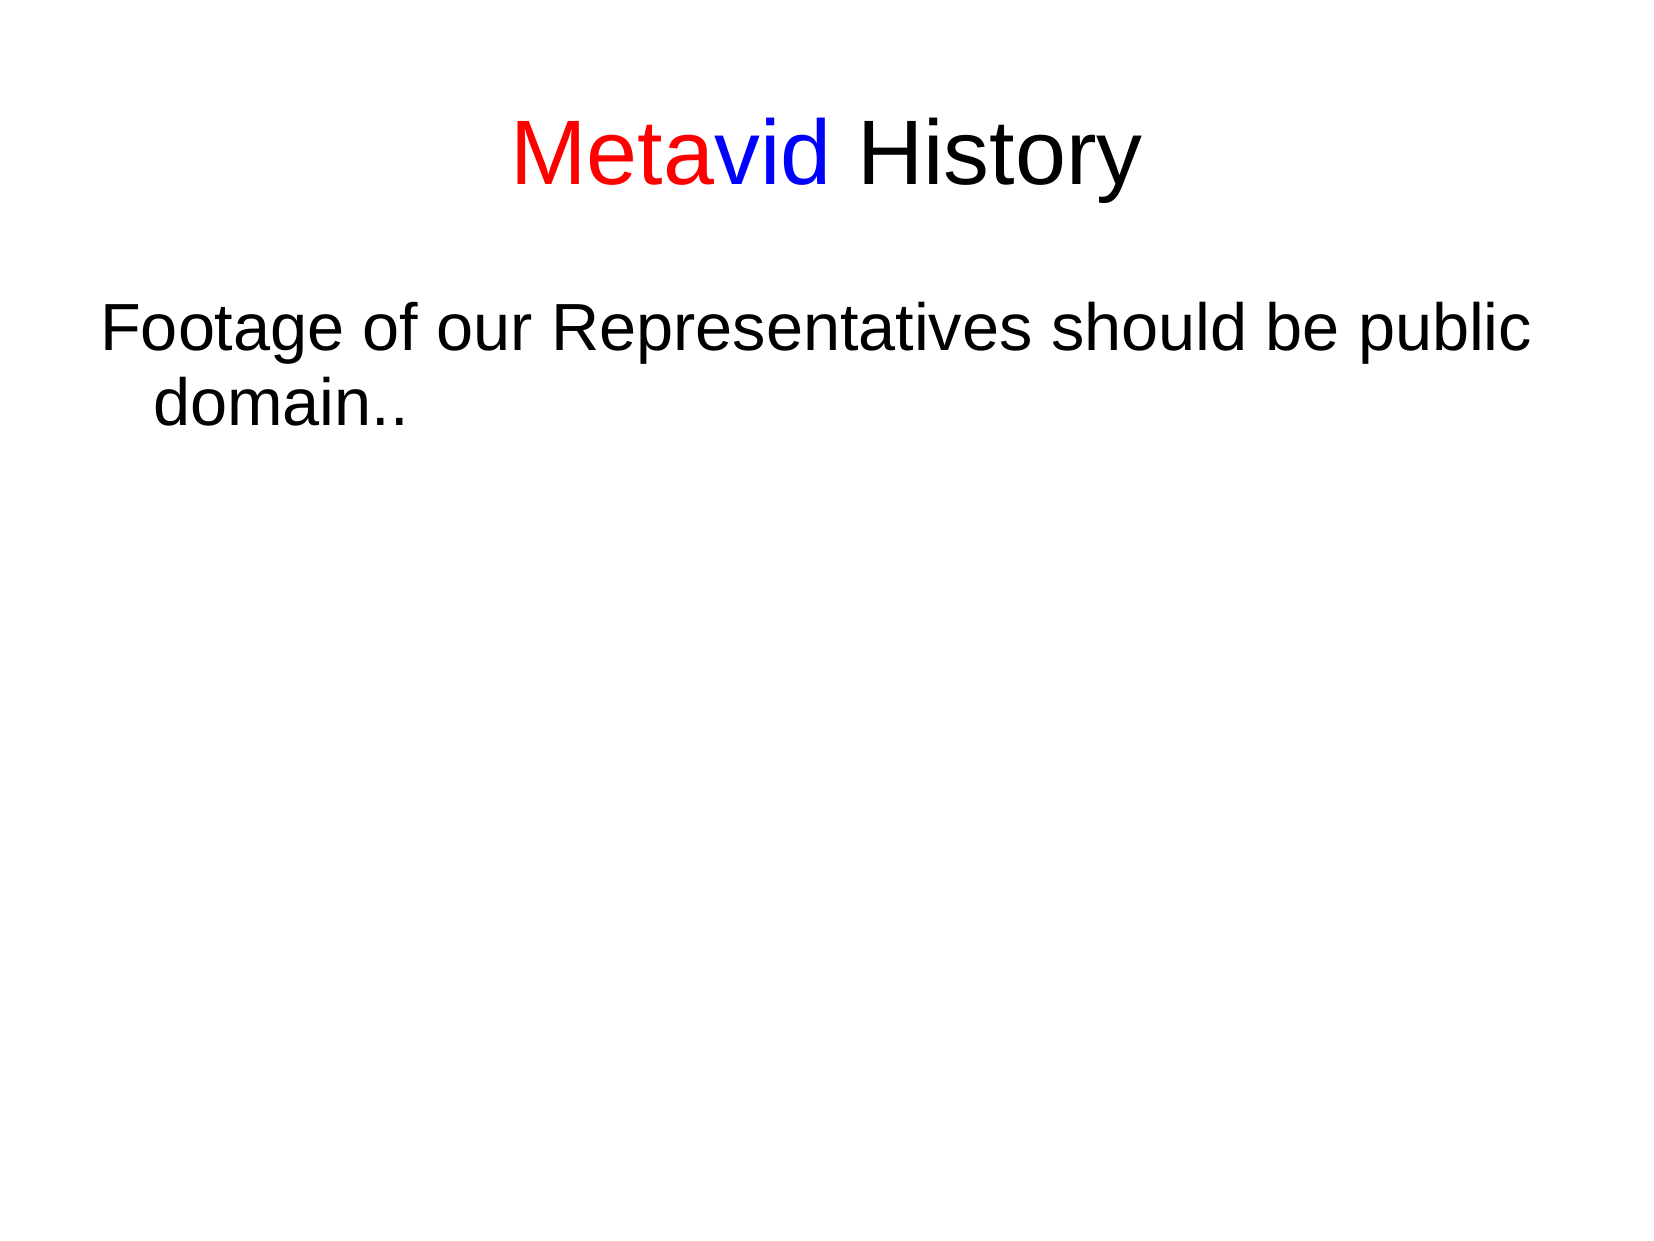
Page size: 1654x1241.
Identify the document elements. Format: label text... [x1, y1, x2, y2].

title Metavid History [82, 56, 1571, 250]
list Footage of our Representatives should be public domain.. [82, 290, 1571, 1094]
